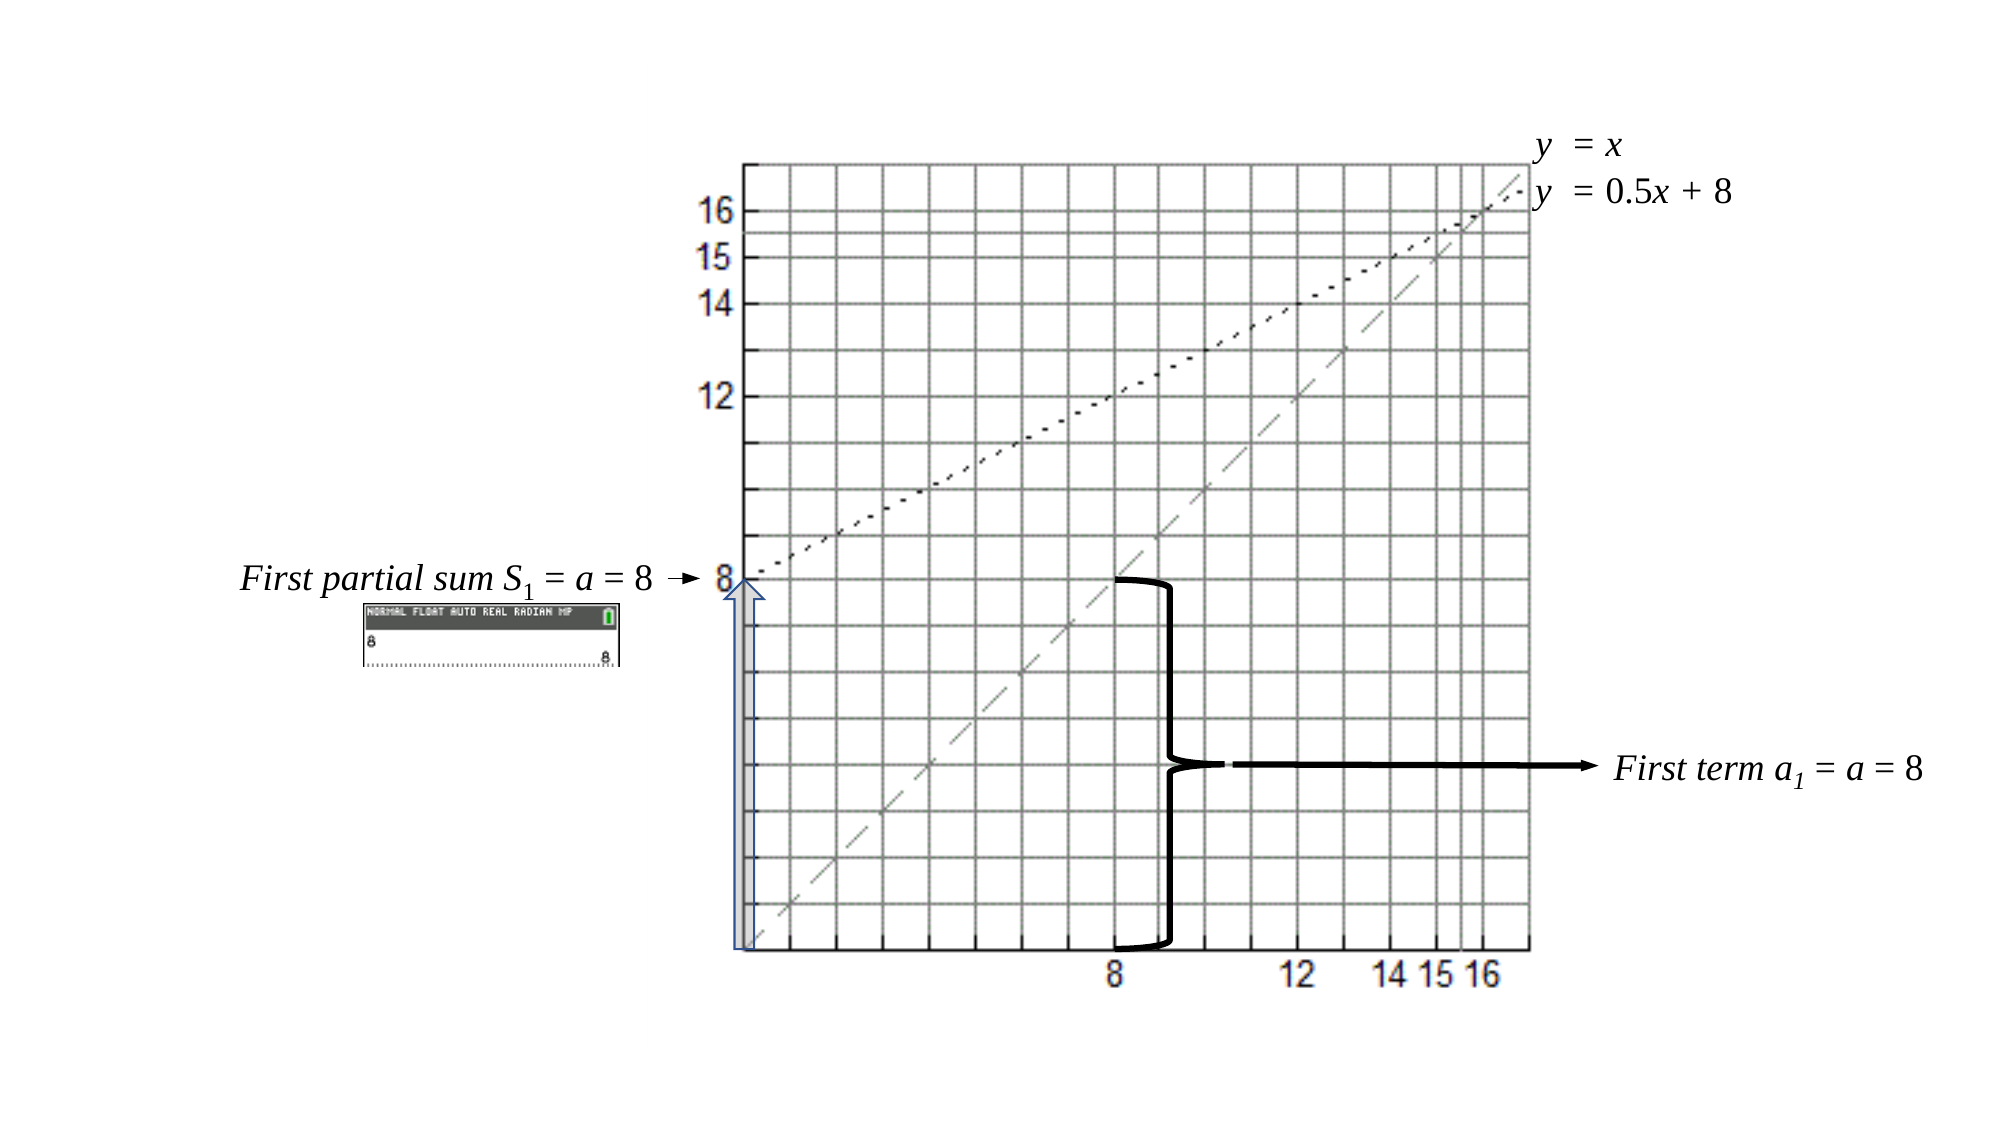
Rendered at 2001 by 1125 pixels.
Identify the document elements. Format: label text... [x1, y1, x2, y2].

text_box [724, 579, 764, 950]
picture [645, 66, 1627, 1048]
text_box y = 0.5x + 8 [1510, 172, 2000, 219]
text_box First partial sum S1 = a = 8 [224, 545, 680, 607]
picture [363, 607, 620, 667]
text_box First term a1 = a = 8 [1598, 735, 2000, 796]
text_box y = x [1510, 111, 2000, 172]
